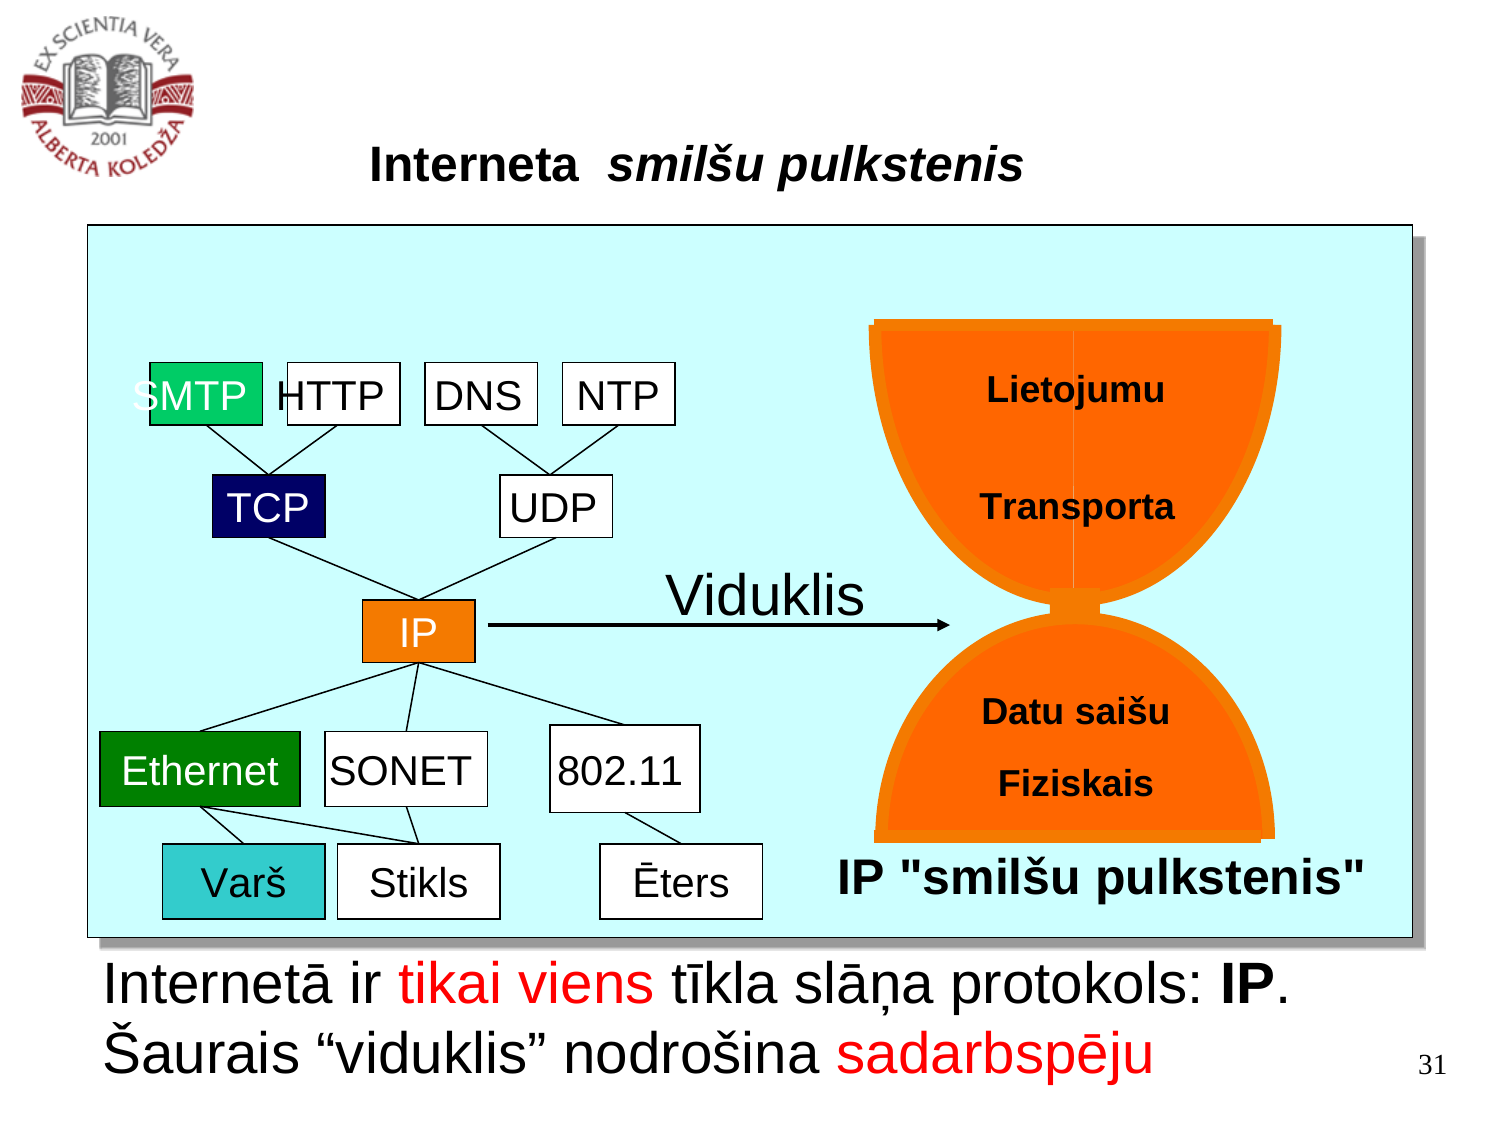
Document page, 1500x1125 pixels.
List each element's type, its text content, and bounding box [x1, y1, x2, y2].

text_box HTTP [287, 362, 400, 425]
text_box <skaitlis> [1312, 1037, 1463, 1101]
text_box Stikls [337, 843, 501, 919]
text_box Datu saišu [966, 679, 1186, 740]
text_box Lietojumu [971, 357, 1181, 418]
text_box Internetā ir tikai viens tīkla slāņa protokols: IP. Šaurais “viduklis” nodrošina sadarbspēju [87, 937, 1351, 1087]
text_box SMTP [149, 362, 263, 425]
text_box 802.11 [549, 724, 700, 813]
text_box Varš [162, 843, 325, 919]
text_box DNS [424, 362, 538, 425]
title Interneta smilšu pulkstenis [77, 10, 1300, 199]
text_box SONET [324, 731, 488, 807]
text_box IP [362, 600, 475, 663]
text_box UDP [499, 474, 613, 538]
text_box Ethernet [99, 731, 300, 807]
text_box Viduklis [650, 549, 913, 636]
text_box Fiziskais [983, 751, 1170, 811]
text_box TCP [212, 474, 325, 538]
text_box Transporta [964, 474, 1191, 535]
text_box IP "smilšu pulkstenis" [822, 837, 1382, 913]
text_box [87, 224, 1413, 938]
text_box Ēters [600, 843, 763, 919]
picture [21, 16, 77, 177]
text_box NTP [562, 362, 675, 425]
